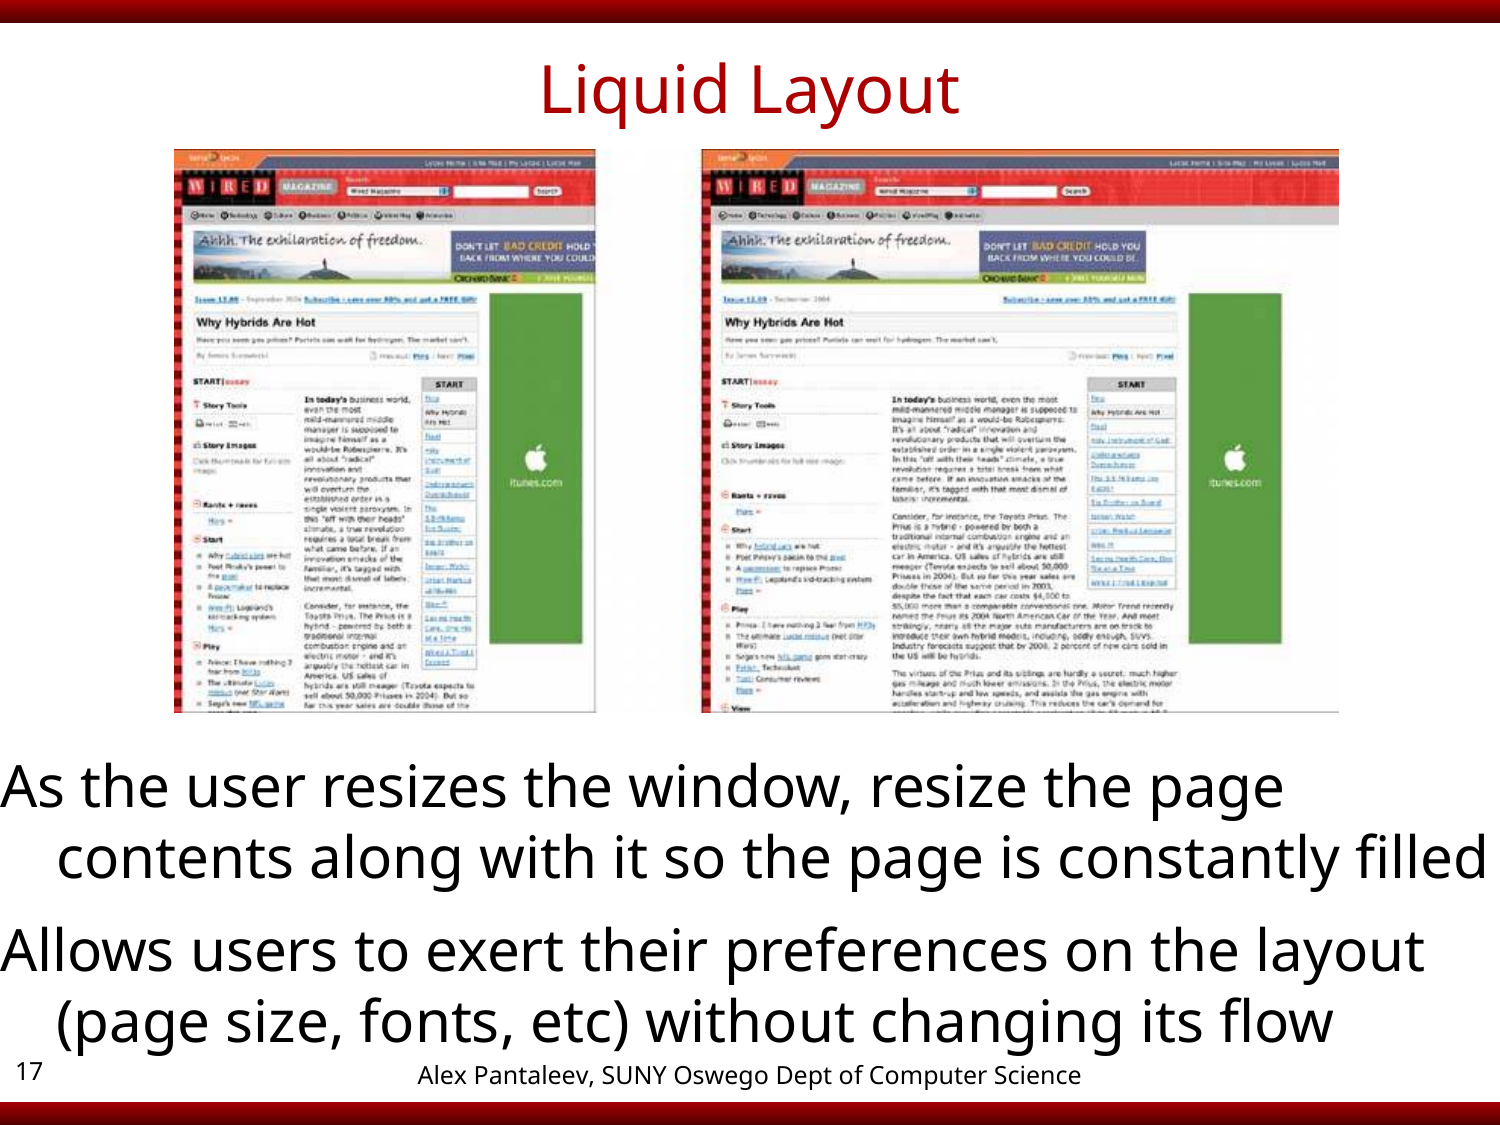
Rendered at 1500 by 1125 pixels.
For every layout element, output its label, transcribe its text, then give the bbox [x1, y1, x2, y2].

list As the user resizes the window, resize the page contents along with it so the page is constantly filled Allows users to exert their preferences on the layout (page size, fonts, etc) without changing its flow [0, 750, 1500, 1063]
title Liquid Layout [0, 24, 1500, 150]
picture [174, 149, 1339, 713]
